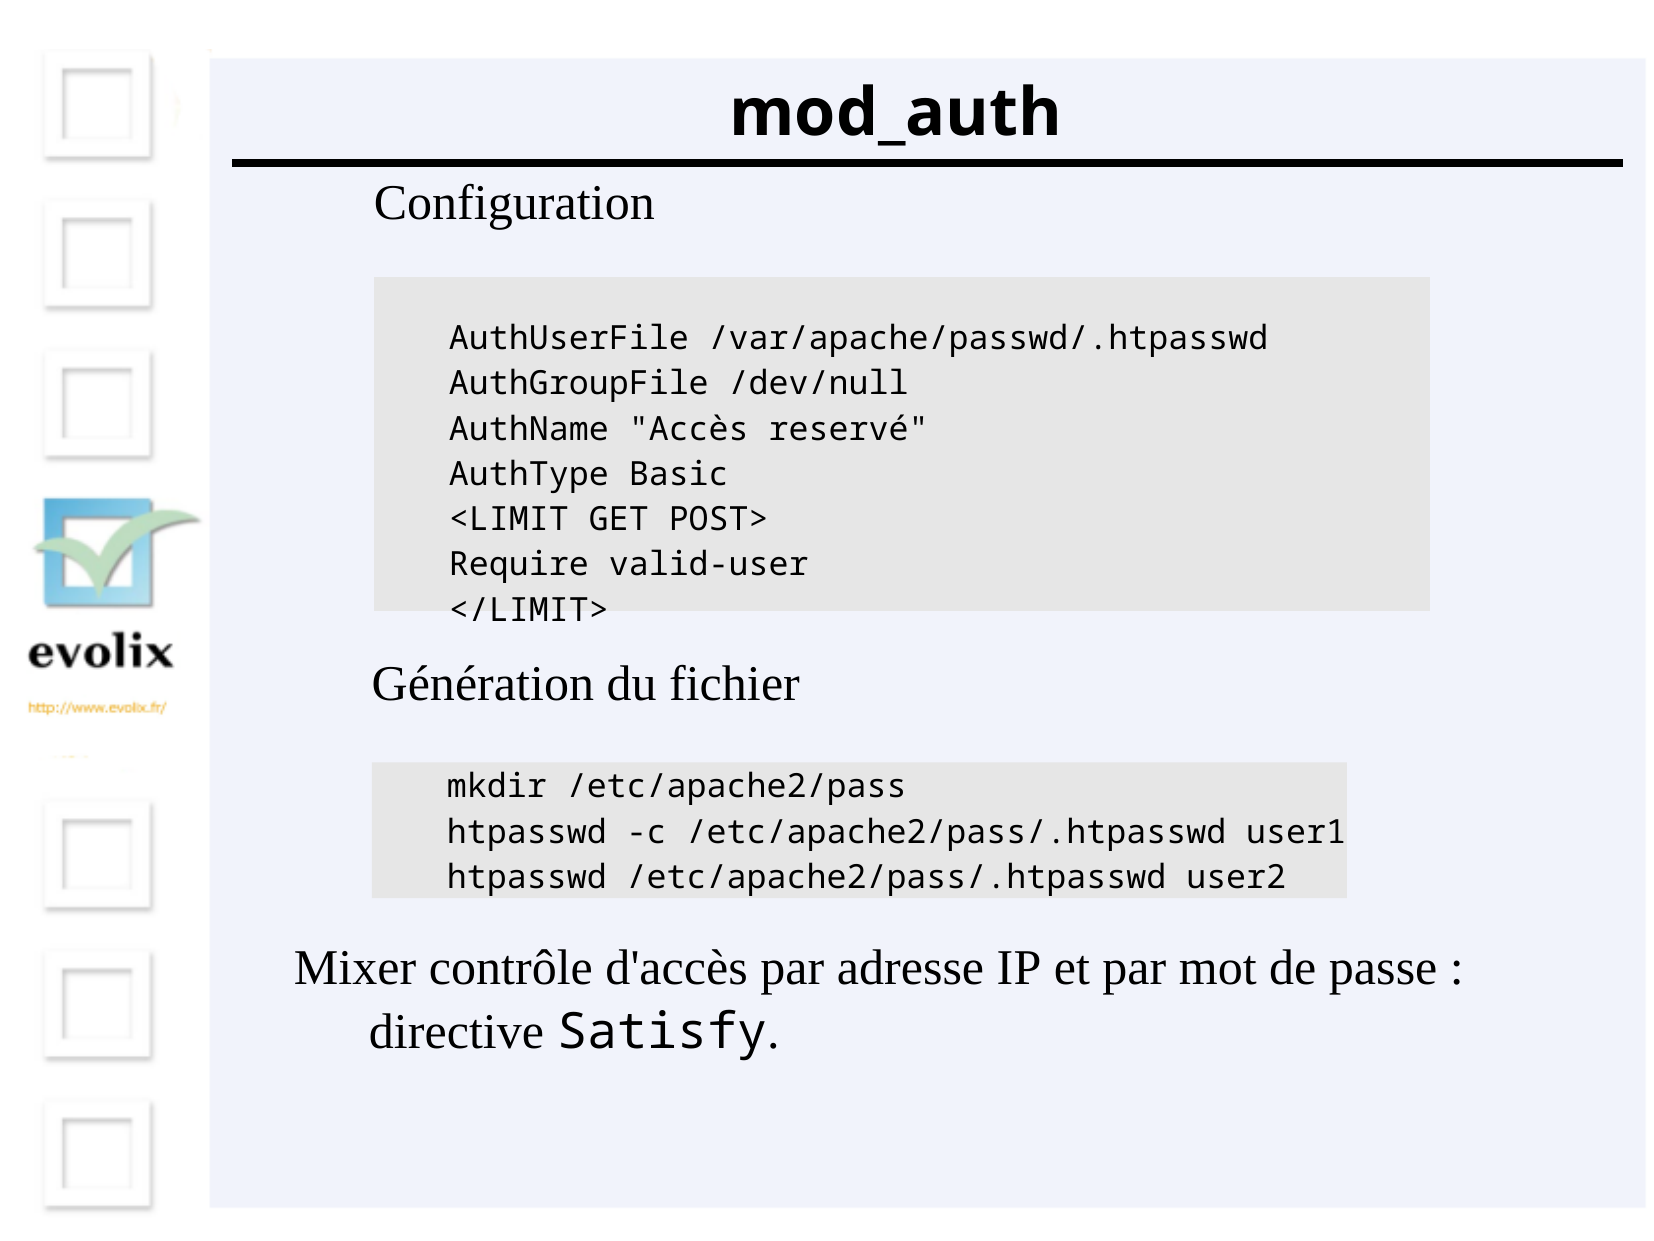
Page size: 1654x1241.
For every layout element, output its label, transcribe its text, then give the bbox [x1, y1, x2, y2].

text_box Configuration [374, 175, 656, 236]
picture [0, 49, 1654, 1218]
text_box Mixer contrôle d'accès par adresse IP et par mot de passe : directive Satisfy. [294, 939, 1616, 1061]
title mod_auth [408, 21, 1384, 199]
text_box mkdir /etc/apache2/pass htpasswd -c /etc/apache2/pass/.htpasswd user1 htpasswd /etc/apache2/pass/.htpasswd user2 [371, 762, 1347, 873]
text_box AuthUserFile /var/apache/passwd/.htpasswd AuthGroupFile /dev/null AuthName "Accès reservé" AuthType Basic <LIMIT GET POST> Require valid-user </LIMIT> [374, 277, 1430, 611]
text_box Génération du fichier [371, 655, 801, 717]
